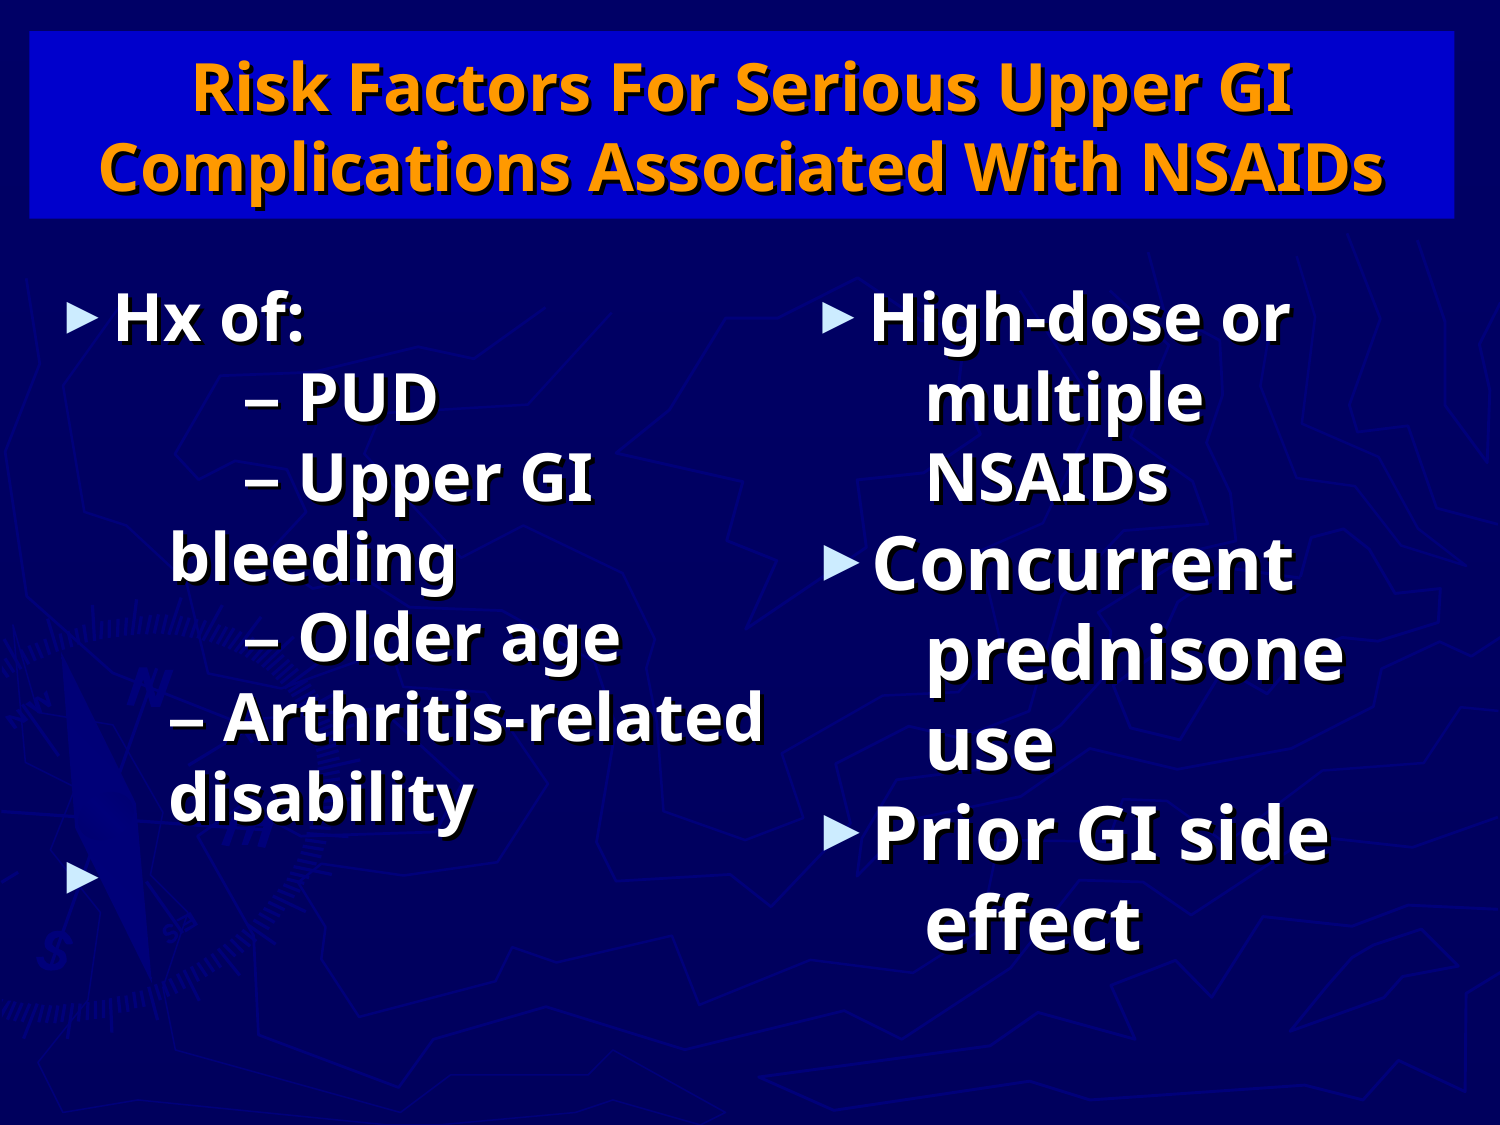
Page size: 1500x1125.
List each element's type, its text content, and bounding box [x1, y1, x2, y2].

list Hx of: – PUD – Upper GI bleeding – Older age – Arthritis-related disability [41, 267, 797, 1035]
list High-dose or multiple NSAIDs Concurrent prednisone use Prior GI side effect [797, 267, 1471, 1059]
title Risk Factors For Serious Upper GI Complications Associated With NSAIDs [29, 31, 1455, 219]
